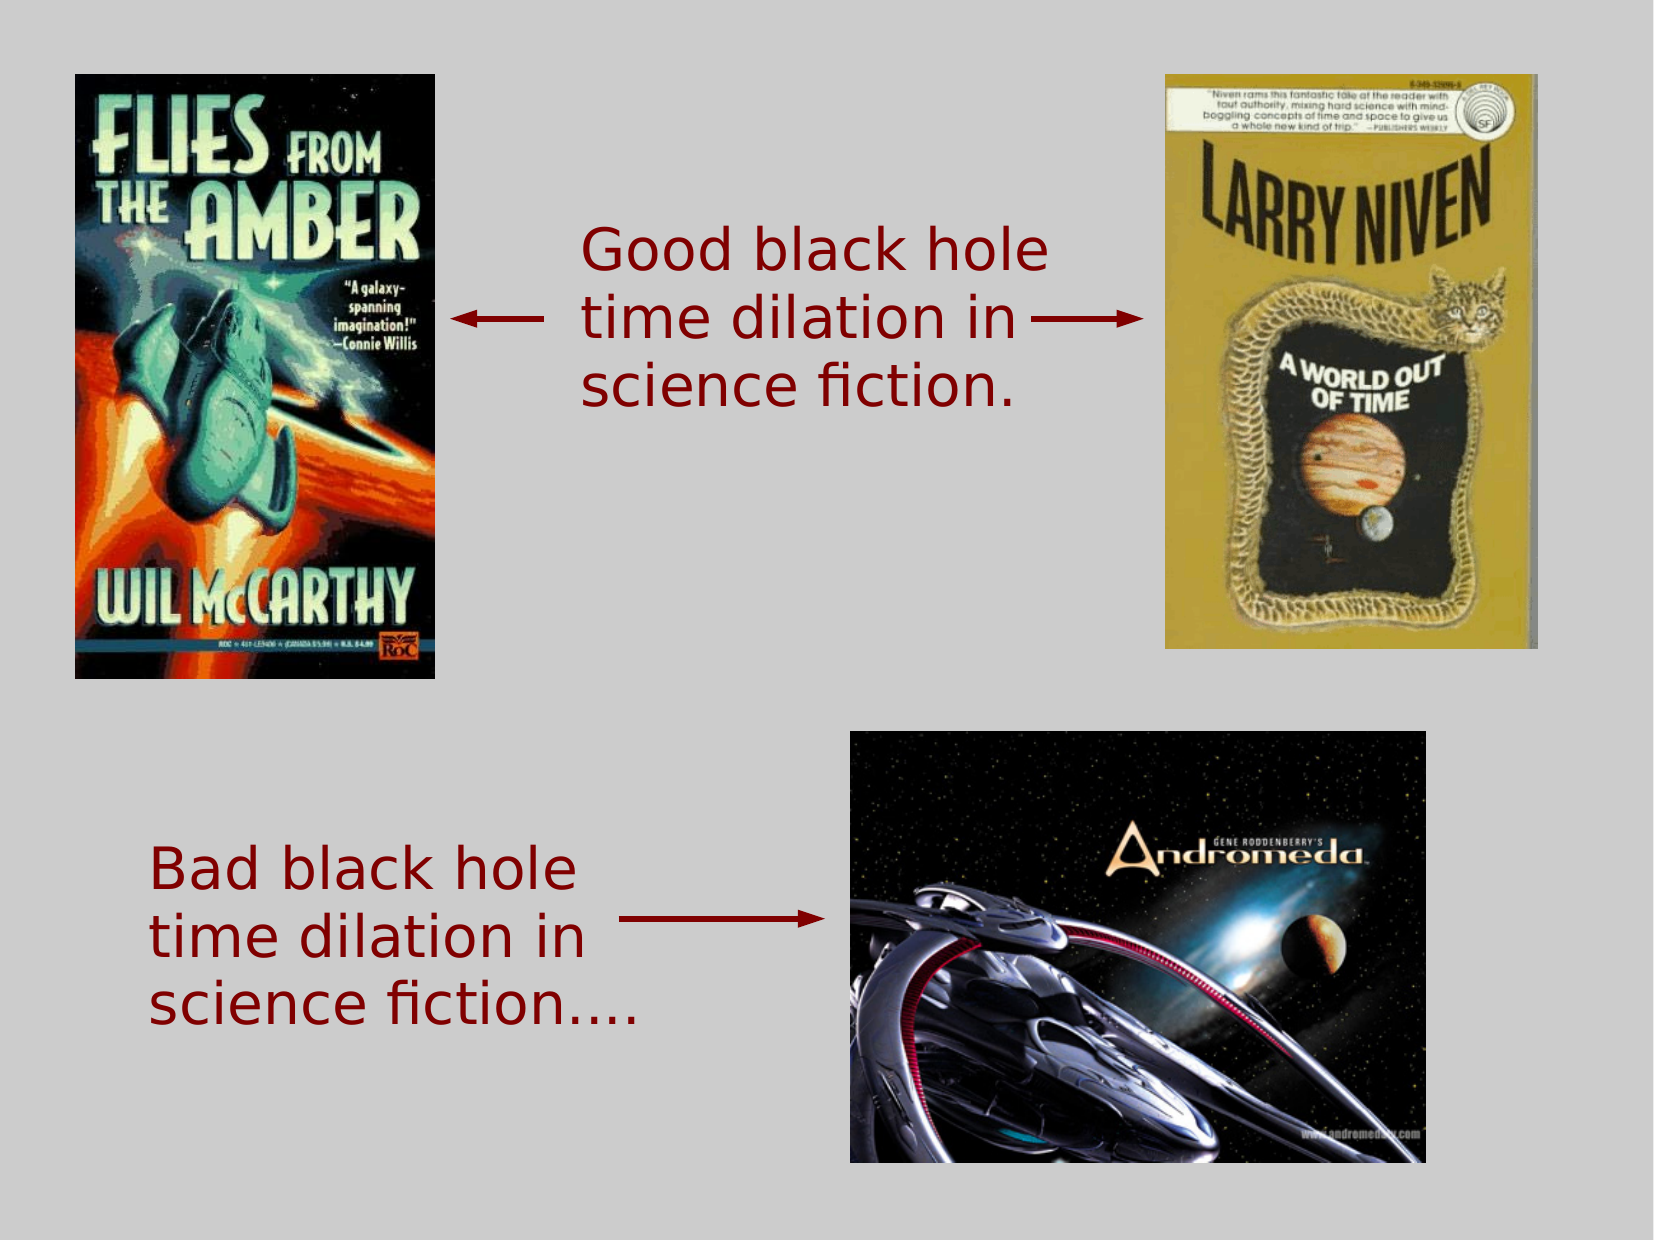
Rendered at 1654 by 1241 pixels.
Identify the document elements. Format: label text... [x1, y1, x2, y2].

picture [1165, 74, 1538, 649]
picture [75, 74, 435, 679]
text_box Good black hole time dilation in science fiction. [562, 206, 1069, 431]
picture [850, 731, 1426, 1163]
text_box Bad black hole time dilation in science fiction.... [131, 825, 694, 1050]
